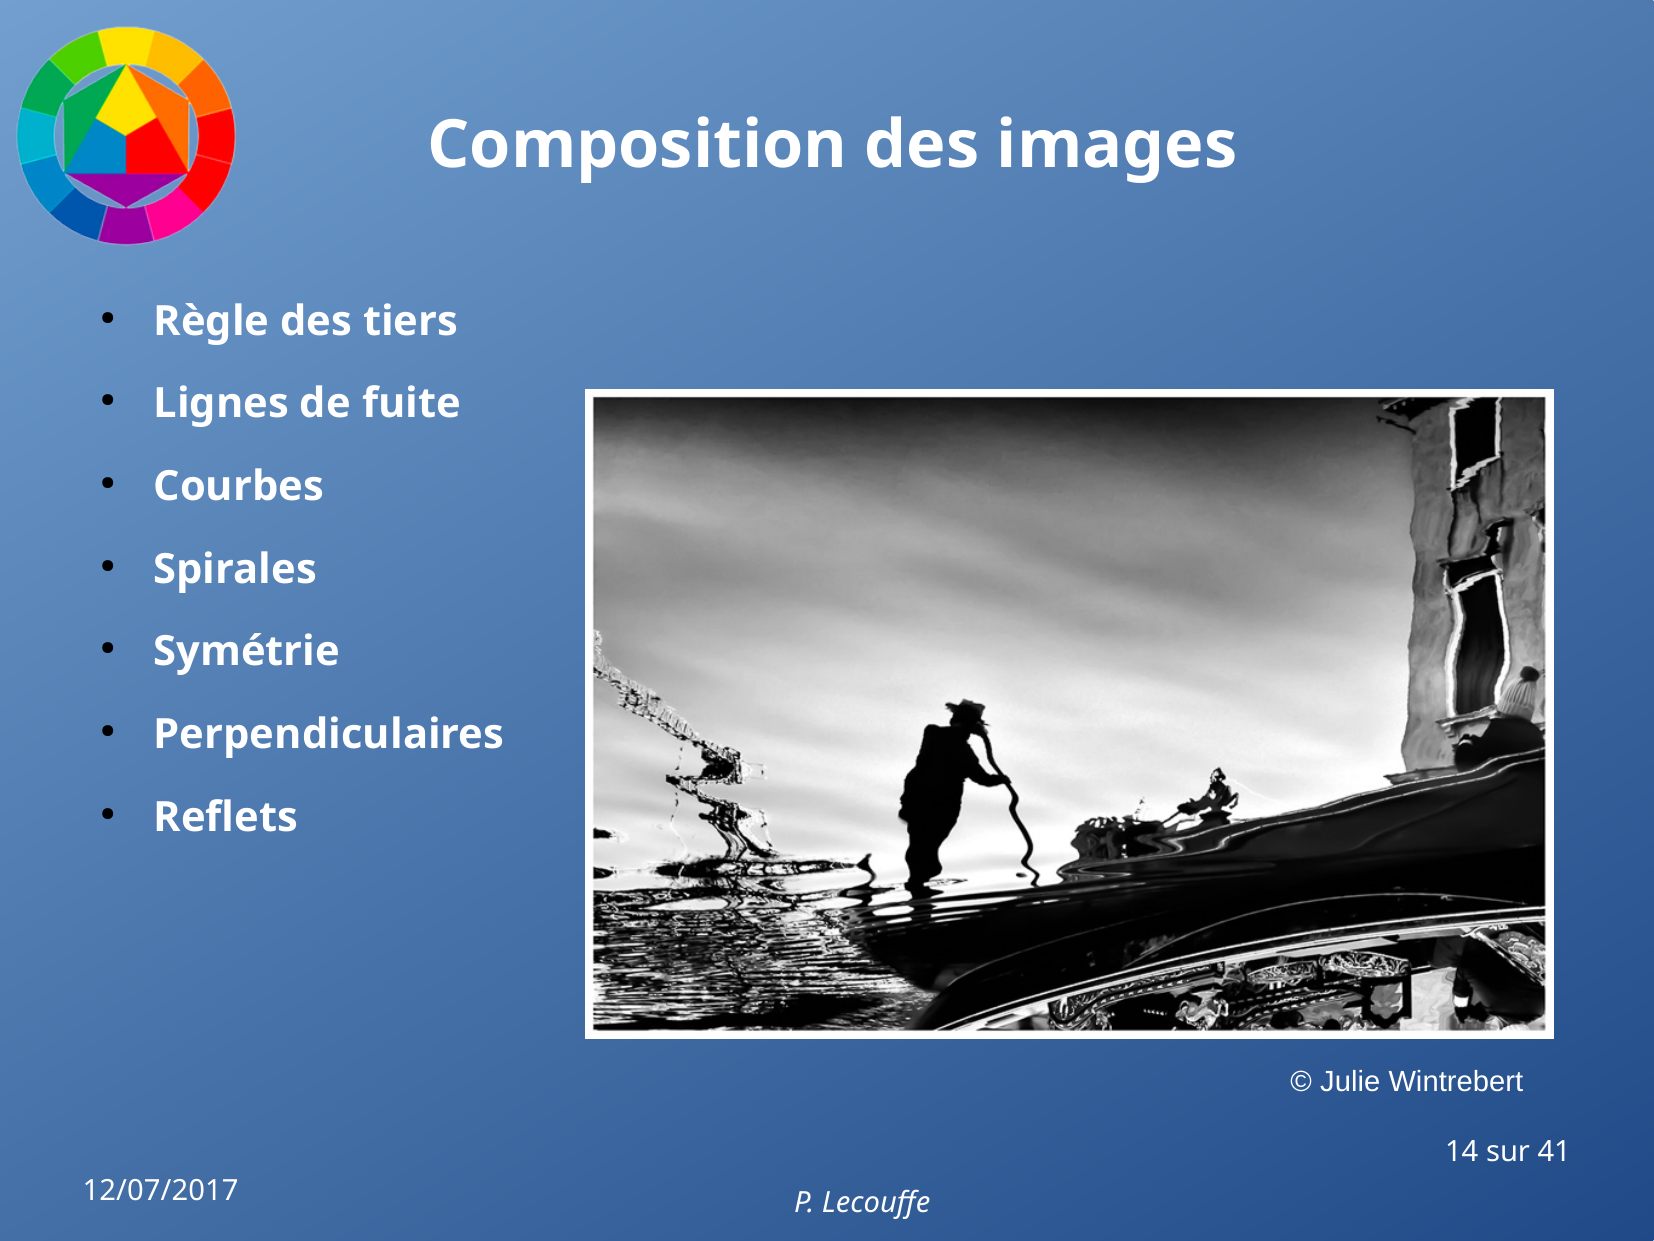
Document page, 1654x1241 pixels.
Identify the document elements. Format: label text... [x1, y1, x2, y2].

list Règle des tiers Lignes de fuite Courbes Spirales Symétrie Perpendiculaires Reflets [82, 290, 1571, 1058]
picture [6, 22, 249, 252]
title Composition des images [236, 58, 1430, 225]
picture [585, 389, 1554, 1039]
text_box © Julie Wintrebert [1275, 1057, 1556, 1106]
